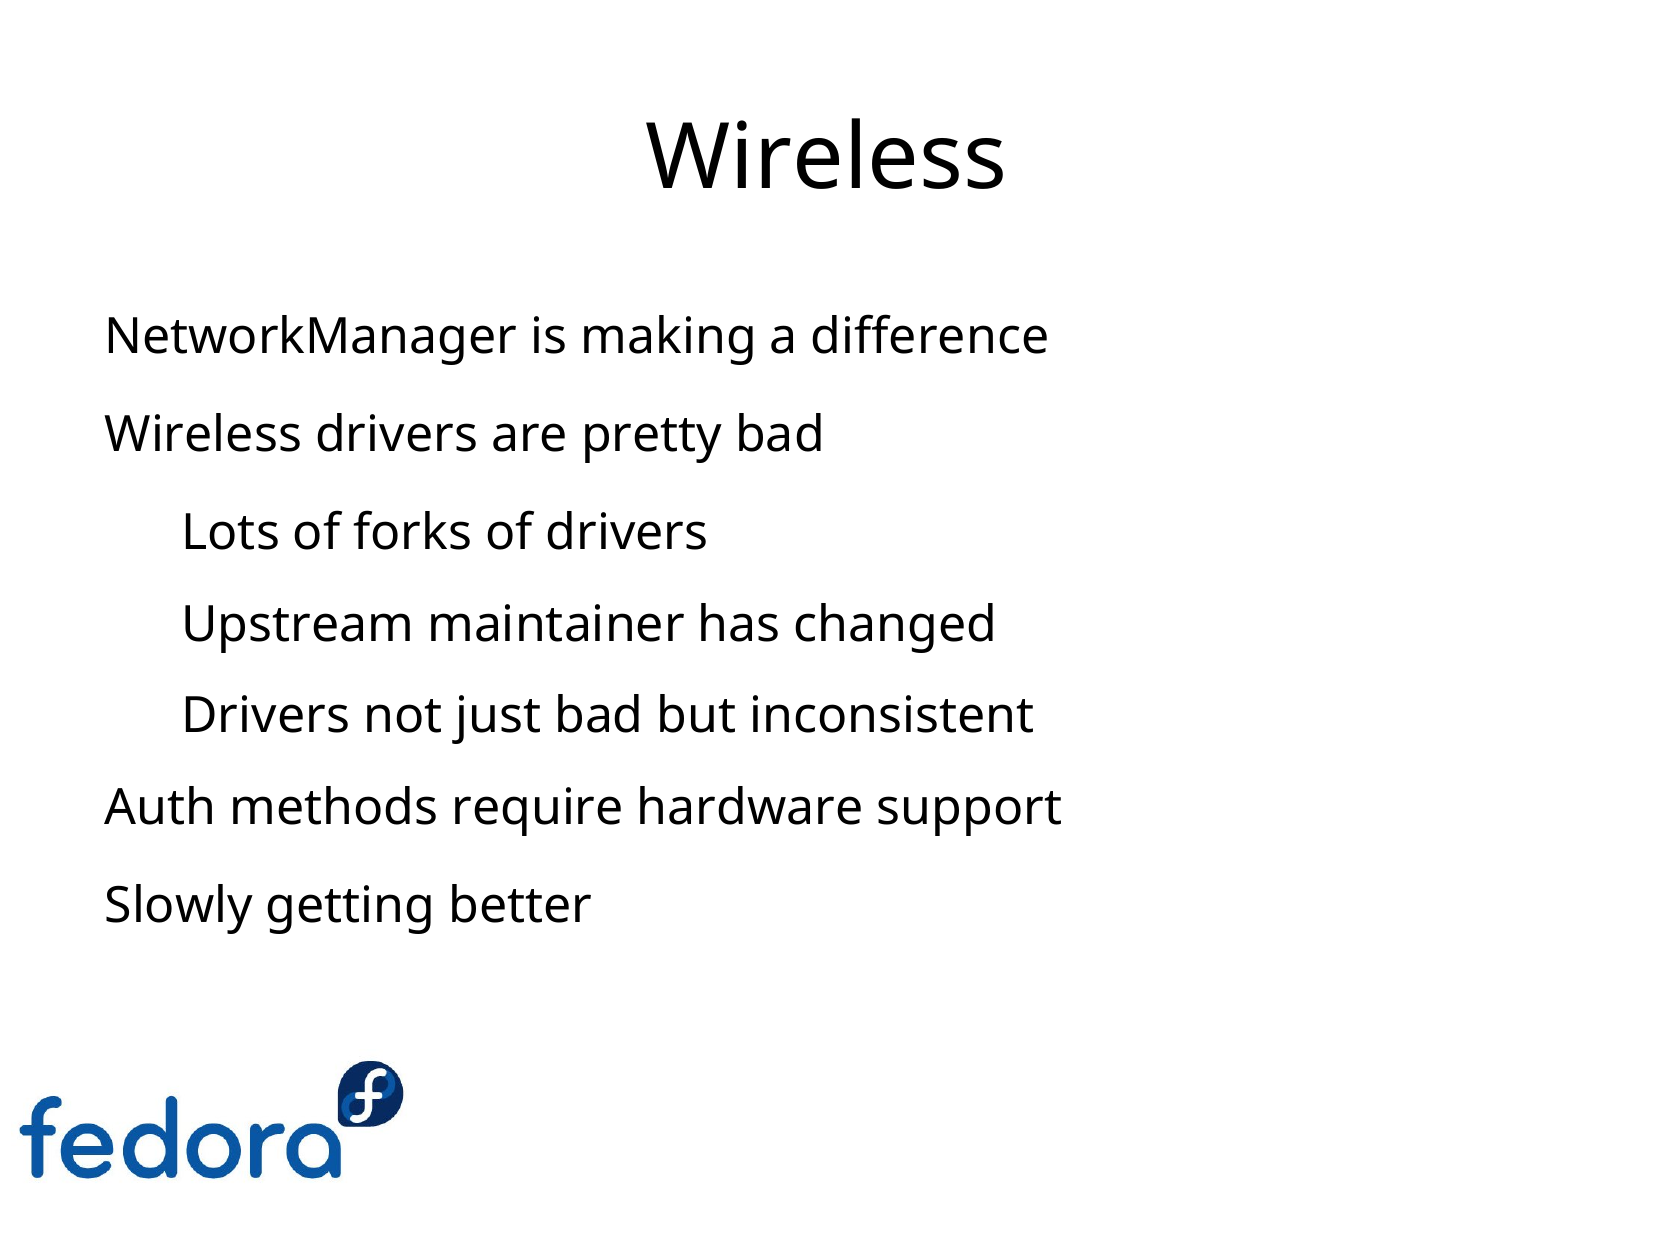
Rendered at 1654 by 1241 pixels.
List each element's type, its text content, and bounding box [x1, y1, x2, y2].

picture [11, 1049, 413, 1199]
title Wireless [82, 49, 1571, 257]
list NetworkManager is making a difference Wireless drivers are pretty bad Lots of forks of drivers Upstream maintainer has changed Drivers not just bad but inconsistent Auth methods require hardware support Slowly getting better [86, 300, 1576, 976]
